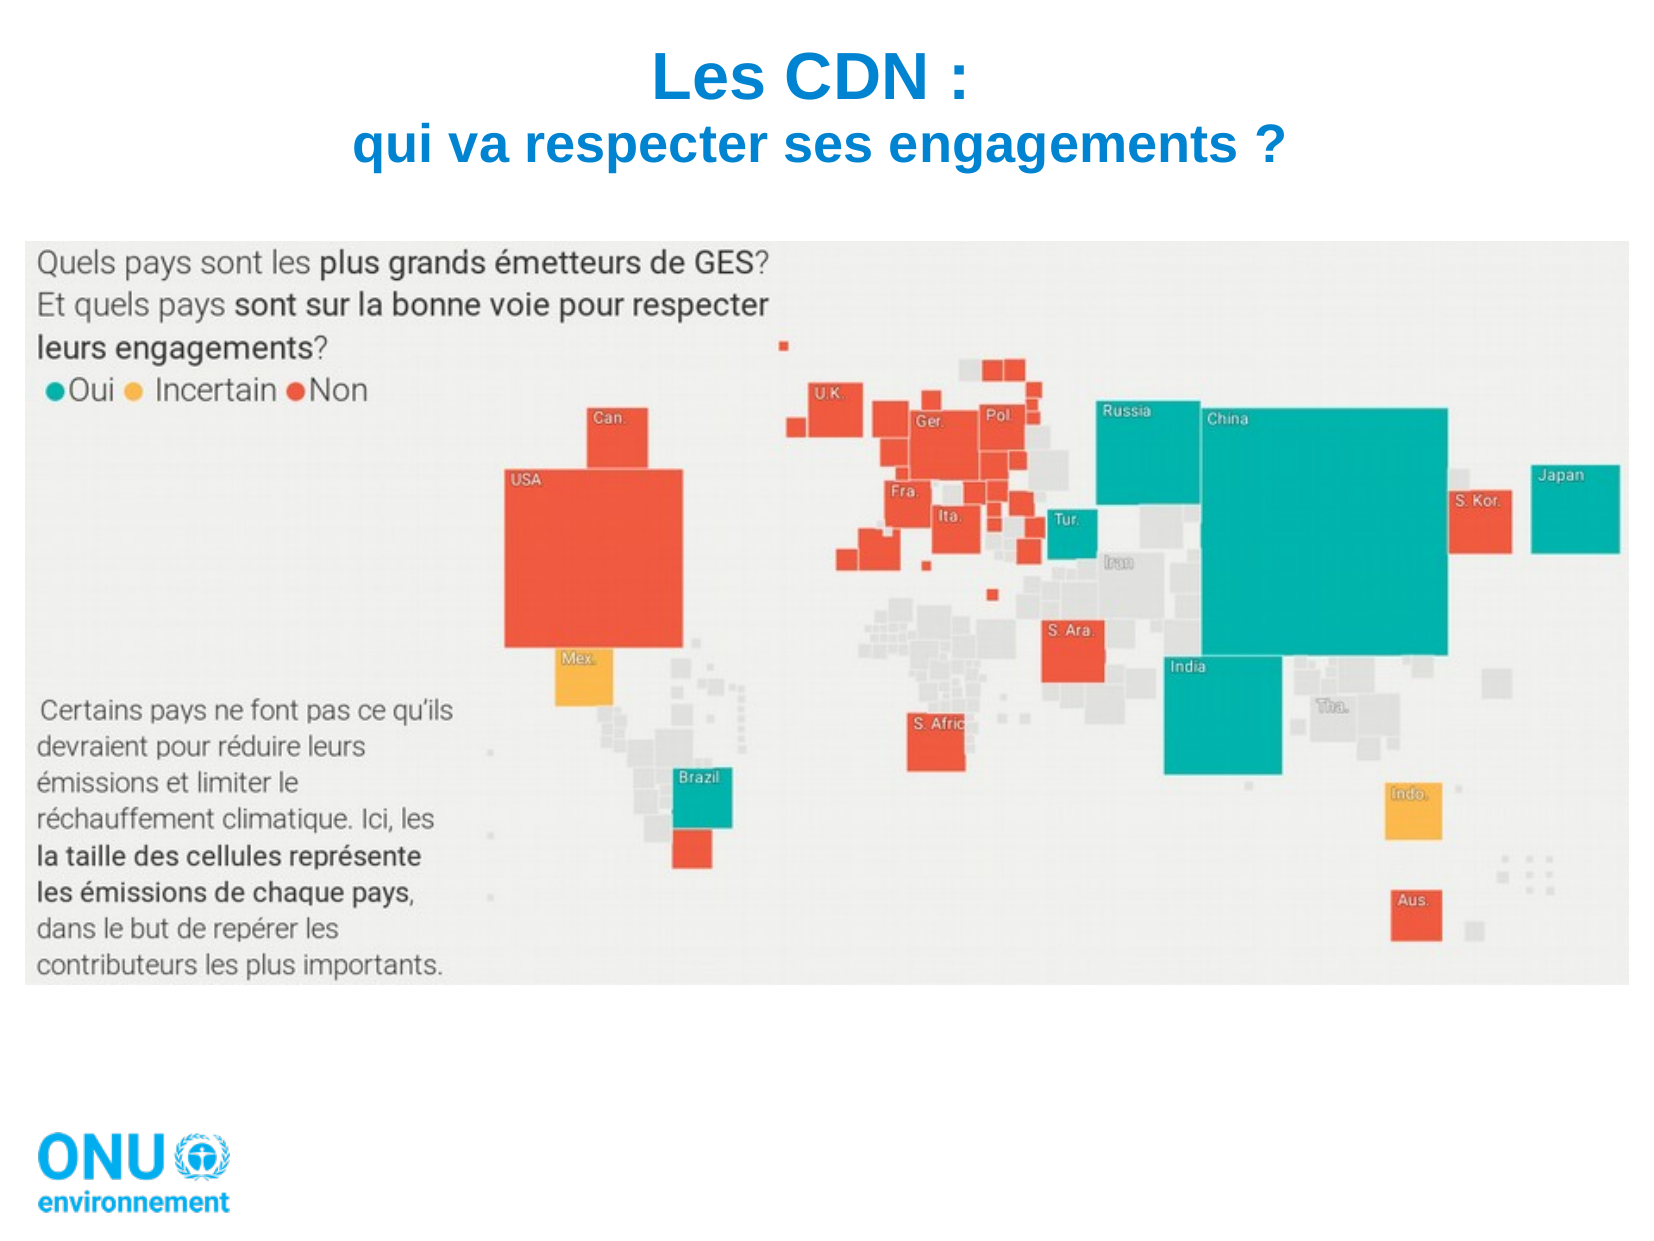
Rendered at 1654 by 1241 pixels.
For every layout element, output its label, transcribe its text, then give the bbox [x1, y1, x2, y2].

text_box Les CDN : qui va respecter ses engagements ? [20, 31, 1621, 256]
picture [37, 1122, 231, 1227]
picture [25, 241, 1629, 985]
